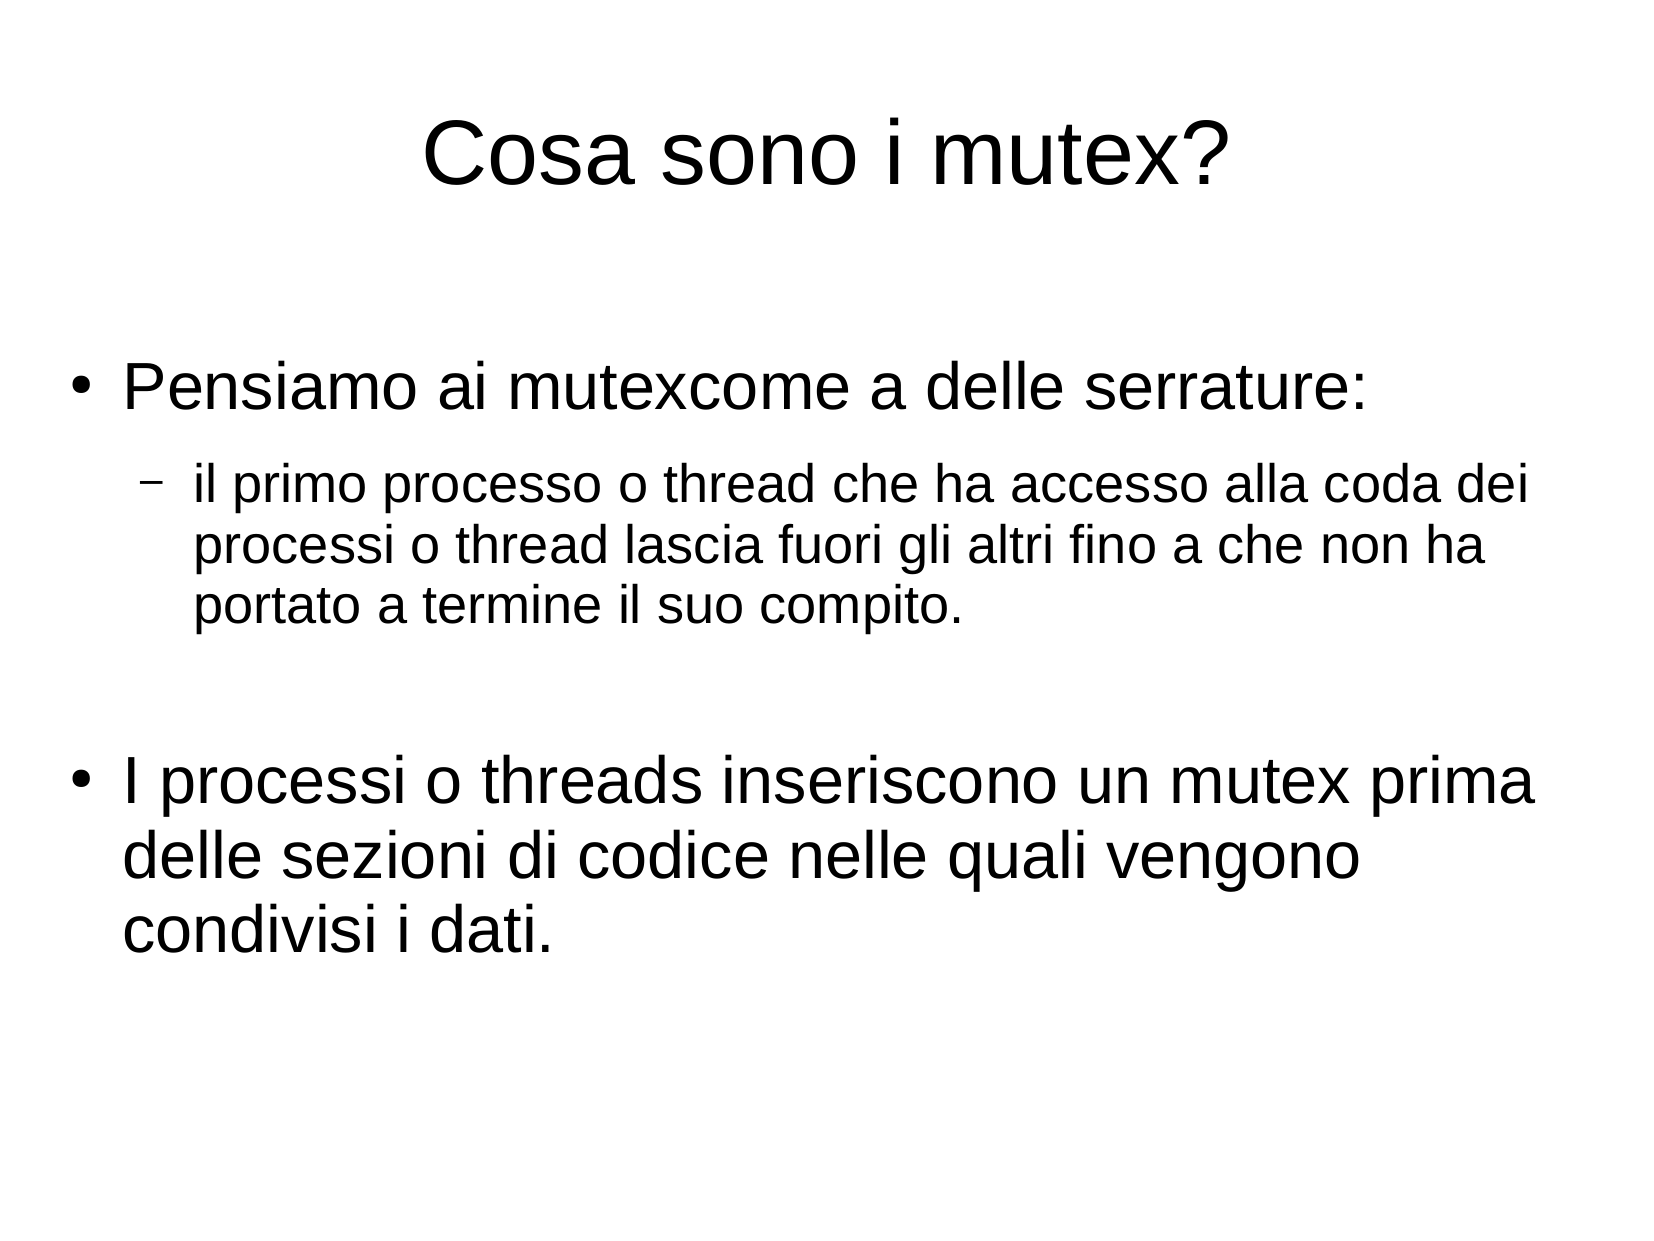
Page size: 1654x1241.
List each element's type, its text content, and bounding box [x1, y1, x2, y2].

title Cosa sono i mutex? [82, 49, 1571, 257]
list Pensiamo ai mutexcome a delle serrature: il primo processo o thread che ha accesso alla coda dei processi o thread lascia fuori gli altri fino a che non ha portato a termine il suo compito. I processi o threads inseriscono un mutex prima delle sezioni di codice nelle quali vengono condivisi i dati. [51, 349, 1612, 1069]
